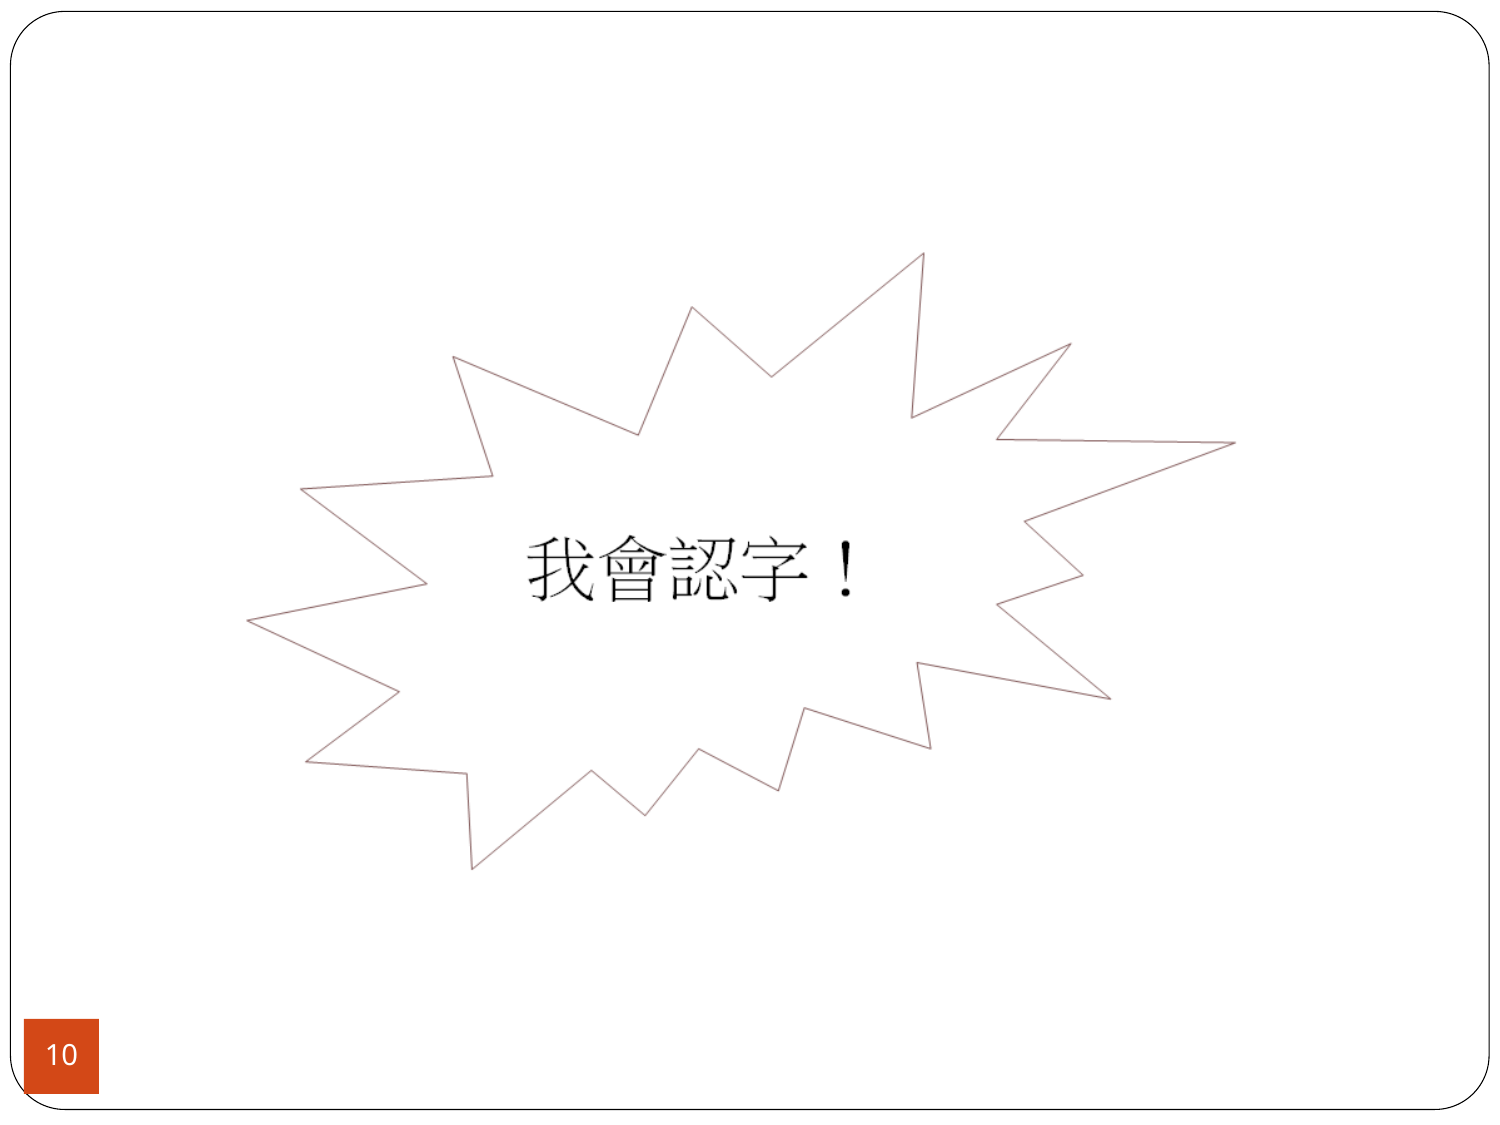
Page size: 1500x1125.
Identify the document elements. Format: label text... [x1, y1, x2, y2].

picture [205, 201, 1295, 924]
text_box 10 [23, 1018, 99, 1094]
